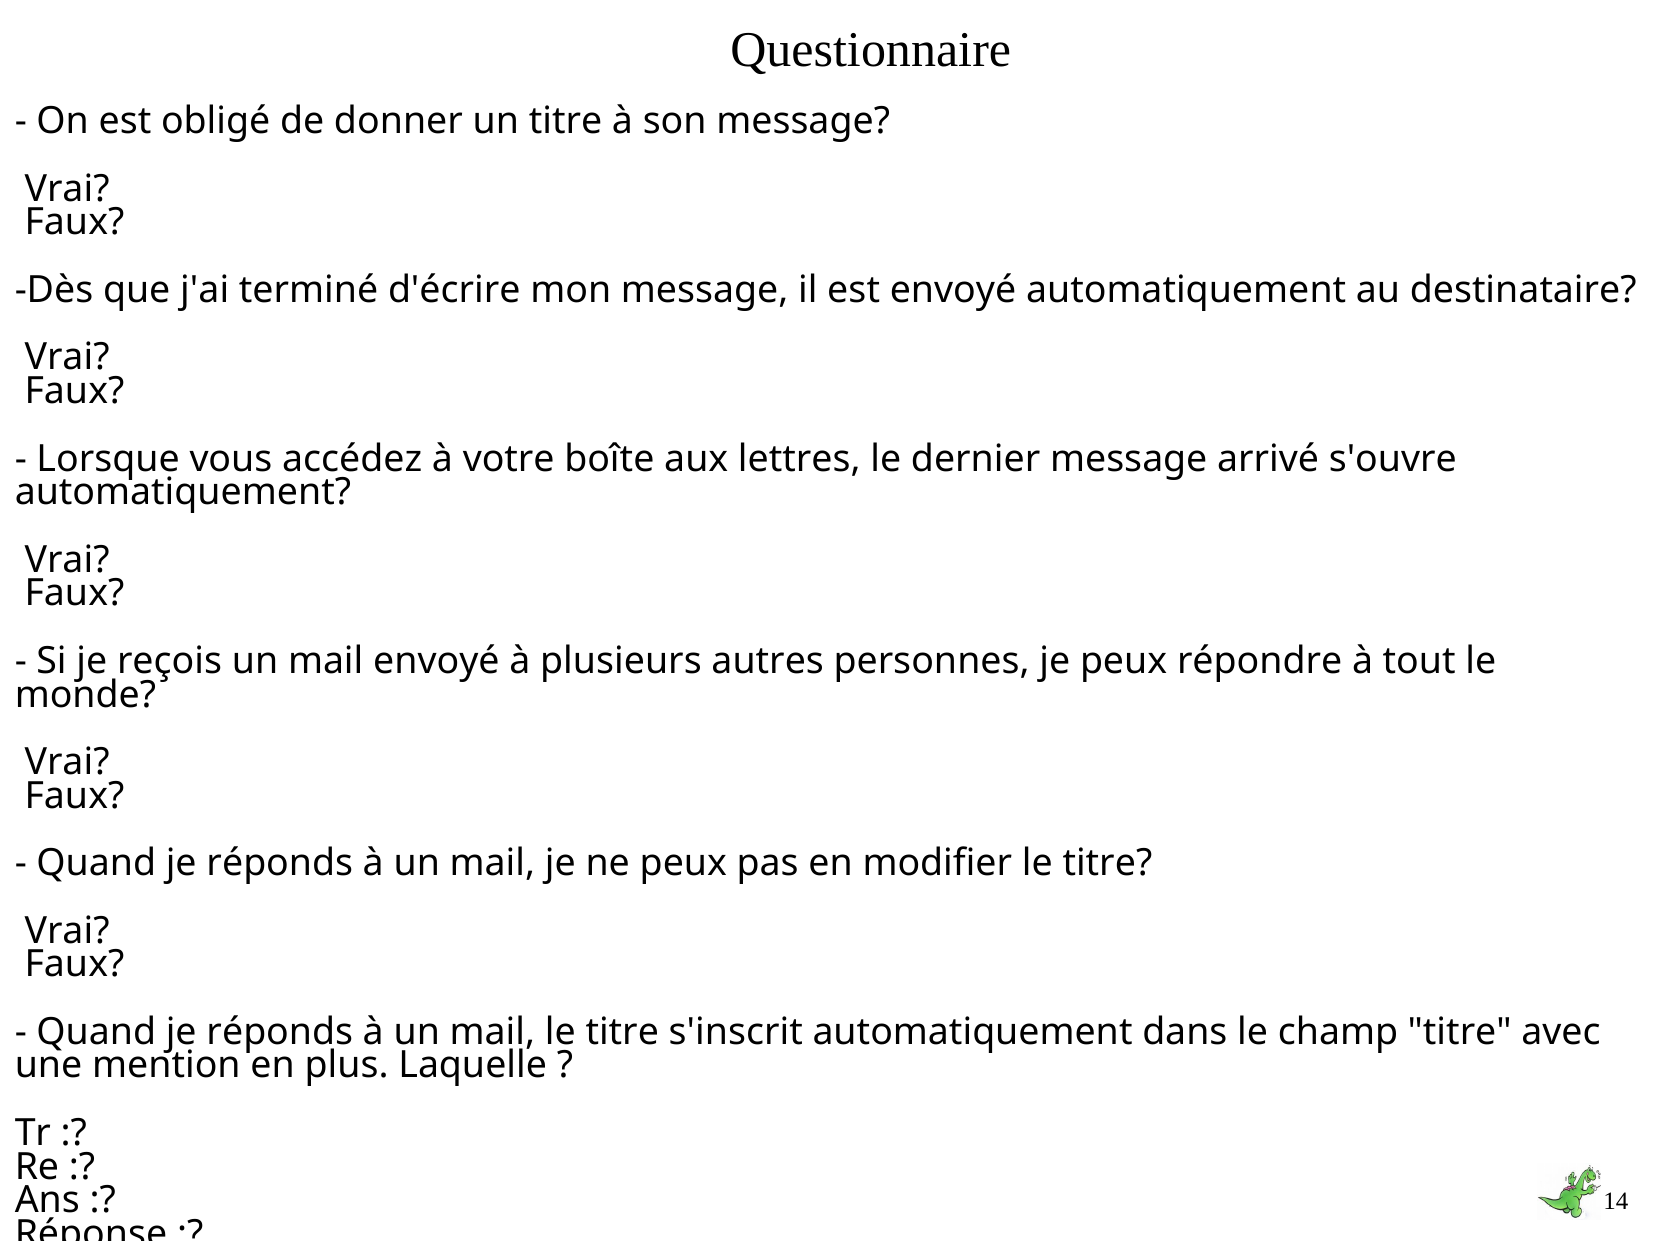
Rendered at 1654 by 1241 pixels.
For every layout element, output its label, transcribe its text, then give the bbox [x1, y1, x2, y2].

text_box - On est obligé de donner un titre à son message? Vrai? Faux? -Dès que j'ai terminé d'écrire mon message, il est envoyé automatiquement au destinataire? Vrai? Faux? - Lorsque vous accédez à votre boîte aux lettres, le dernier message arrivé s'ouvre automatiquement? Vrai? Faux? - Si je reçois un mail envoyé à plusieurs autres personnes, je peux répondre à tout le monde? Vrai? Faux? - Quand je réponds à un mail, je ne peux pas en modifier le titre? Vrai? Faux? - Quand je réponds à un mail, le titre s'inscrit automatiquement dans le champ "titre" avec une mention en plus. Laquelle ? Tr :? Re :? Ans :? Réponse :? [0, 99, 1654, 1241]
text_box Questionnaire [560, 29, 1181, 99]
